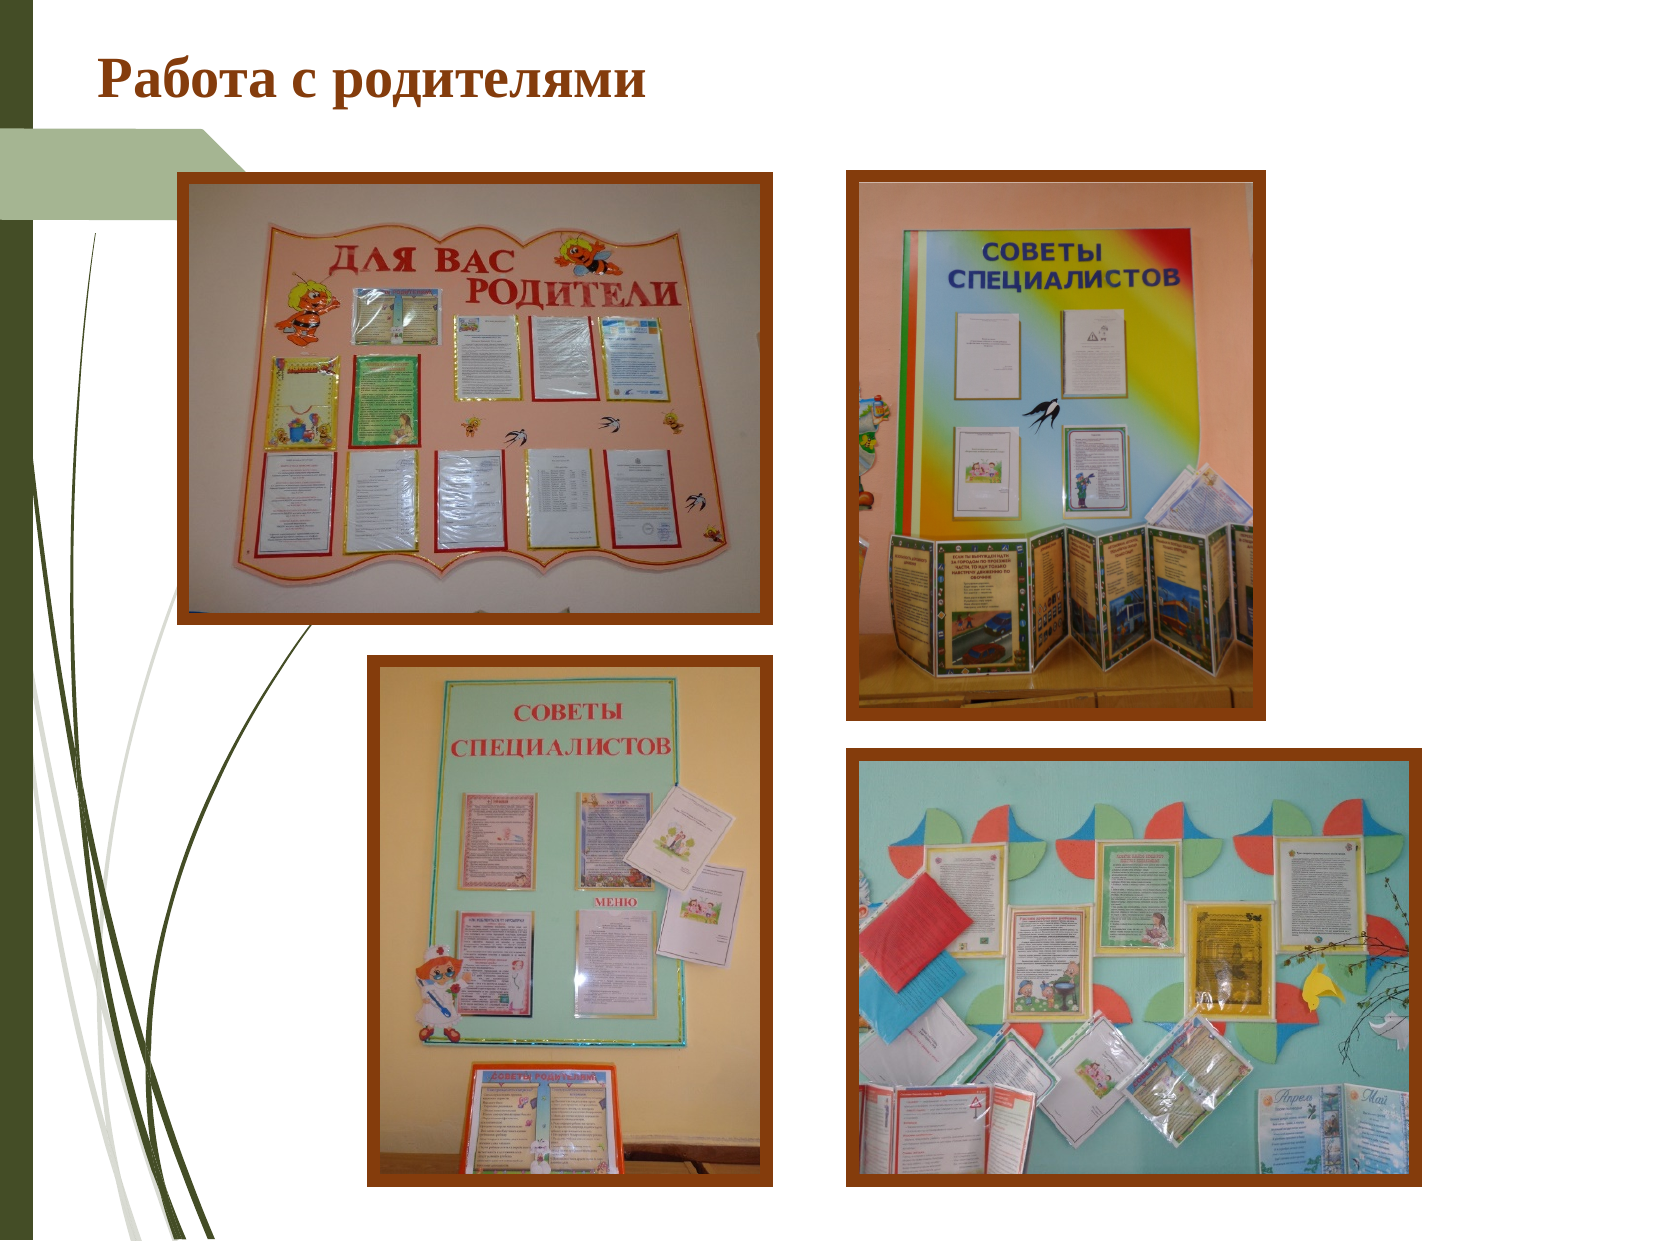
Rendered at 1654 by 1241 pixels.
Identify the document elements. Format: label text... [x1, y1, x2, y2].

picture [189, 184, 761, 613]
picture [379, 667, 761, 1175]
title Работа с родителями [82, 31, 1571, 130]
picture [858, 760, 1410, 1175]
picture [858, 182, 1254, 709]
